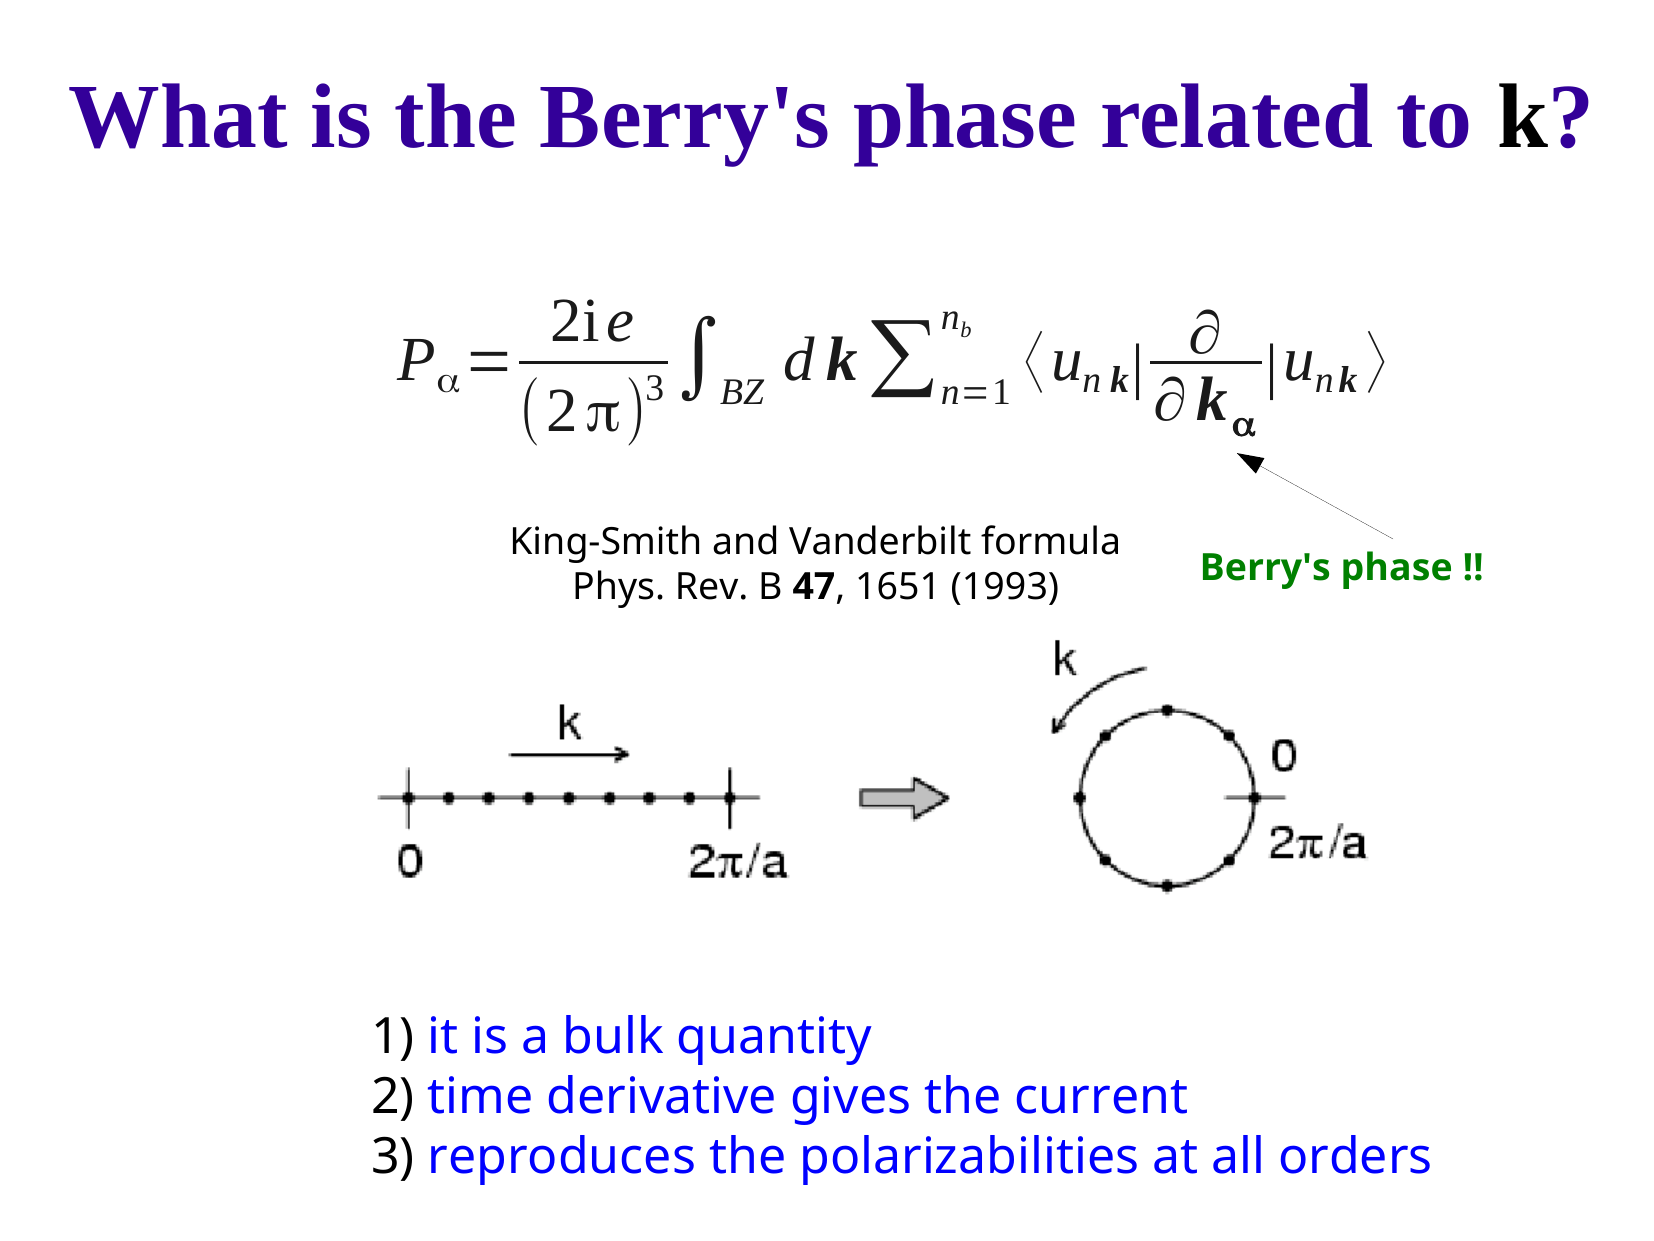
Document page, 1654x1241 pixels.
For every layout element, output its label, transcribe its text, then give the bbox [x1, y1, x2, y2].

title What is the Berry's phase related to k? [15, 22, 1649, 212]
text_box Berry's phase !! [1184, 535, 1654, 602]
text_box King-Smith and Vanderbilt formula Phys. Rev. B 47, 1651 (1993) [494, 509, 1125, 625]
picture [286, 611, 1459, 931]
chart [377, 286, 1404, 448]
text_box it is a bulk quantity time derivative gives the current reproduces the polarizabilities at all orders [356, 996, 1394, 1200]
